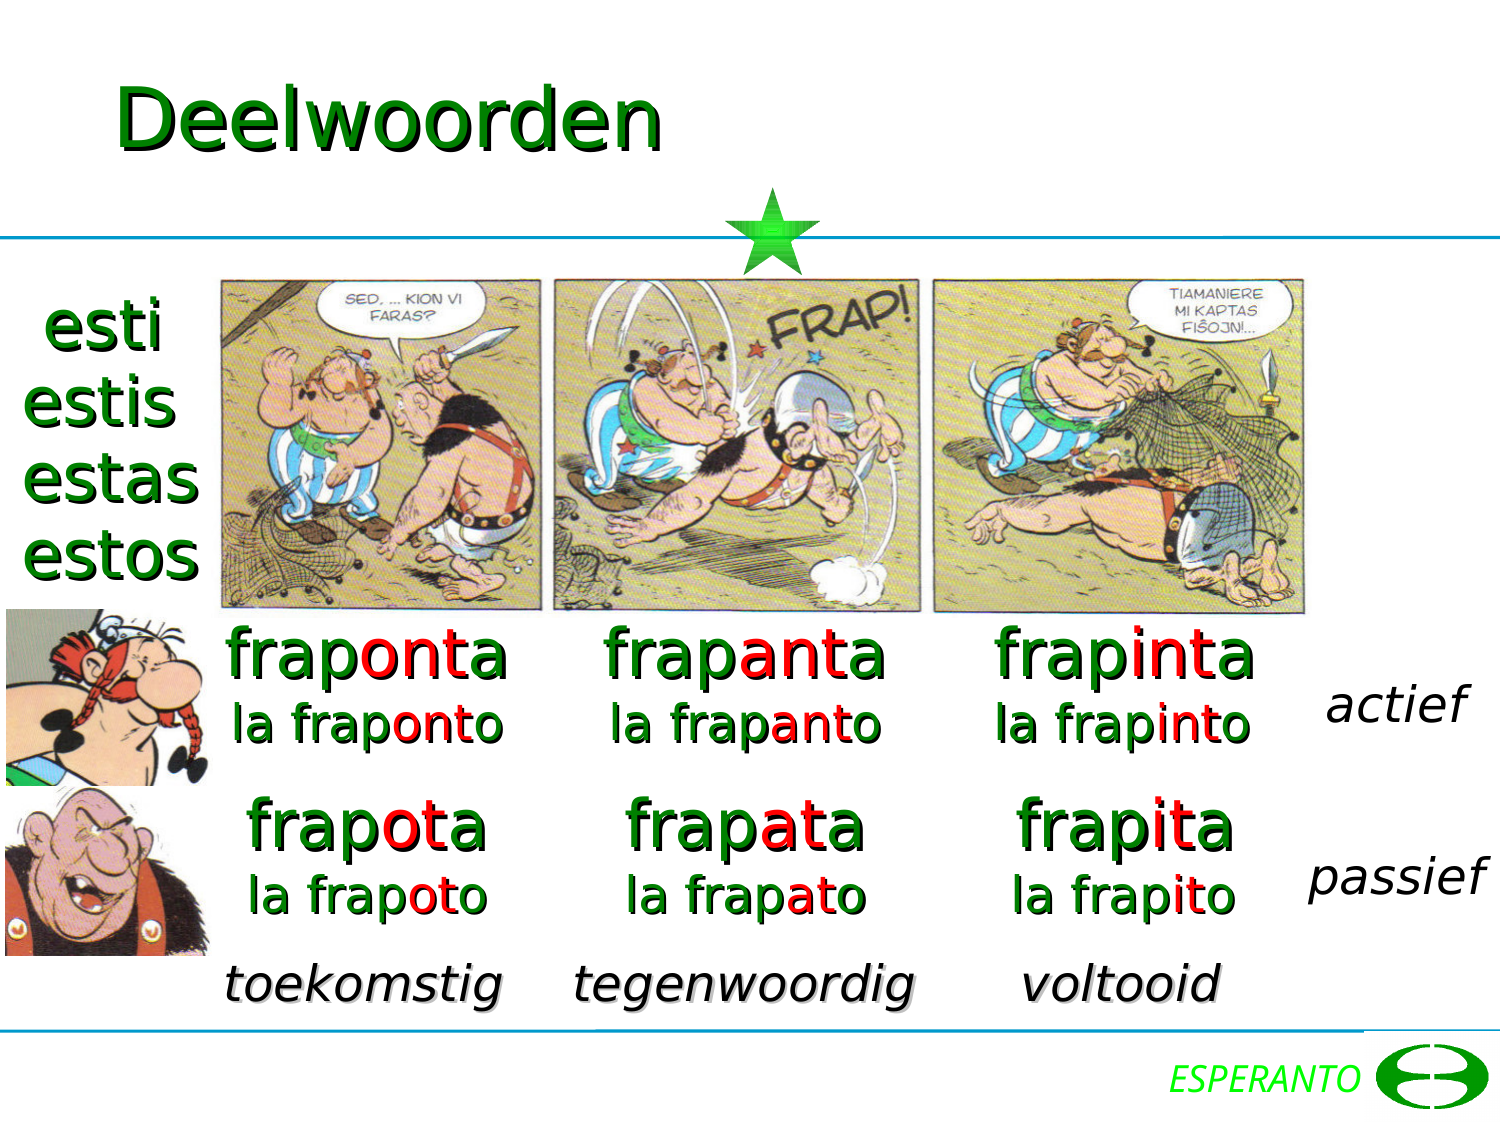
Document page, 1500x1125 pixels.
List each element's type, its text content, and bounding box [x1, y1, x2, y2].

text_box passief [1293, 844, 1500, 934]
list esti estis estas estos fraponta frapanta frapinta la fraponto la frapanto la frapinto frapota frapata frapita la frapoto la frapato la frapito toekomstig tegenwoordig voltooid [0, 299, 1500, 1029]
title Deelwoorden [112, 13, 1448, 237]
picture [1364, 1032, 1500, 1122]
text_box actief [1311, 673, 1481, 741]
picture [5, 277, 1312, 956]
